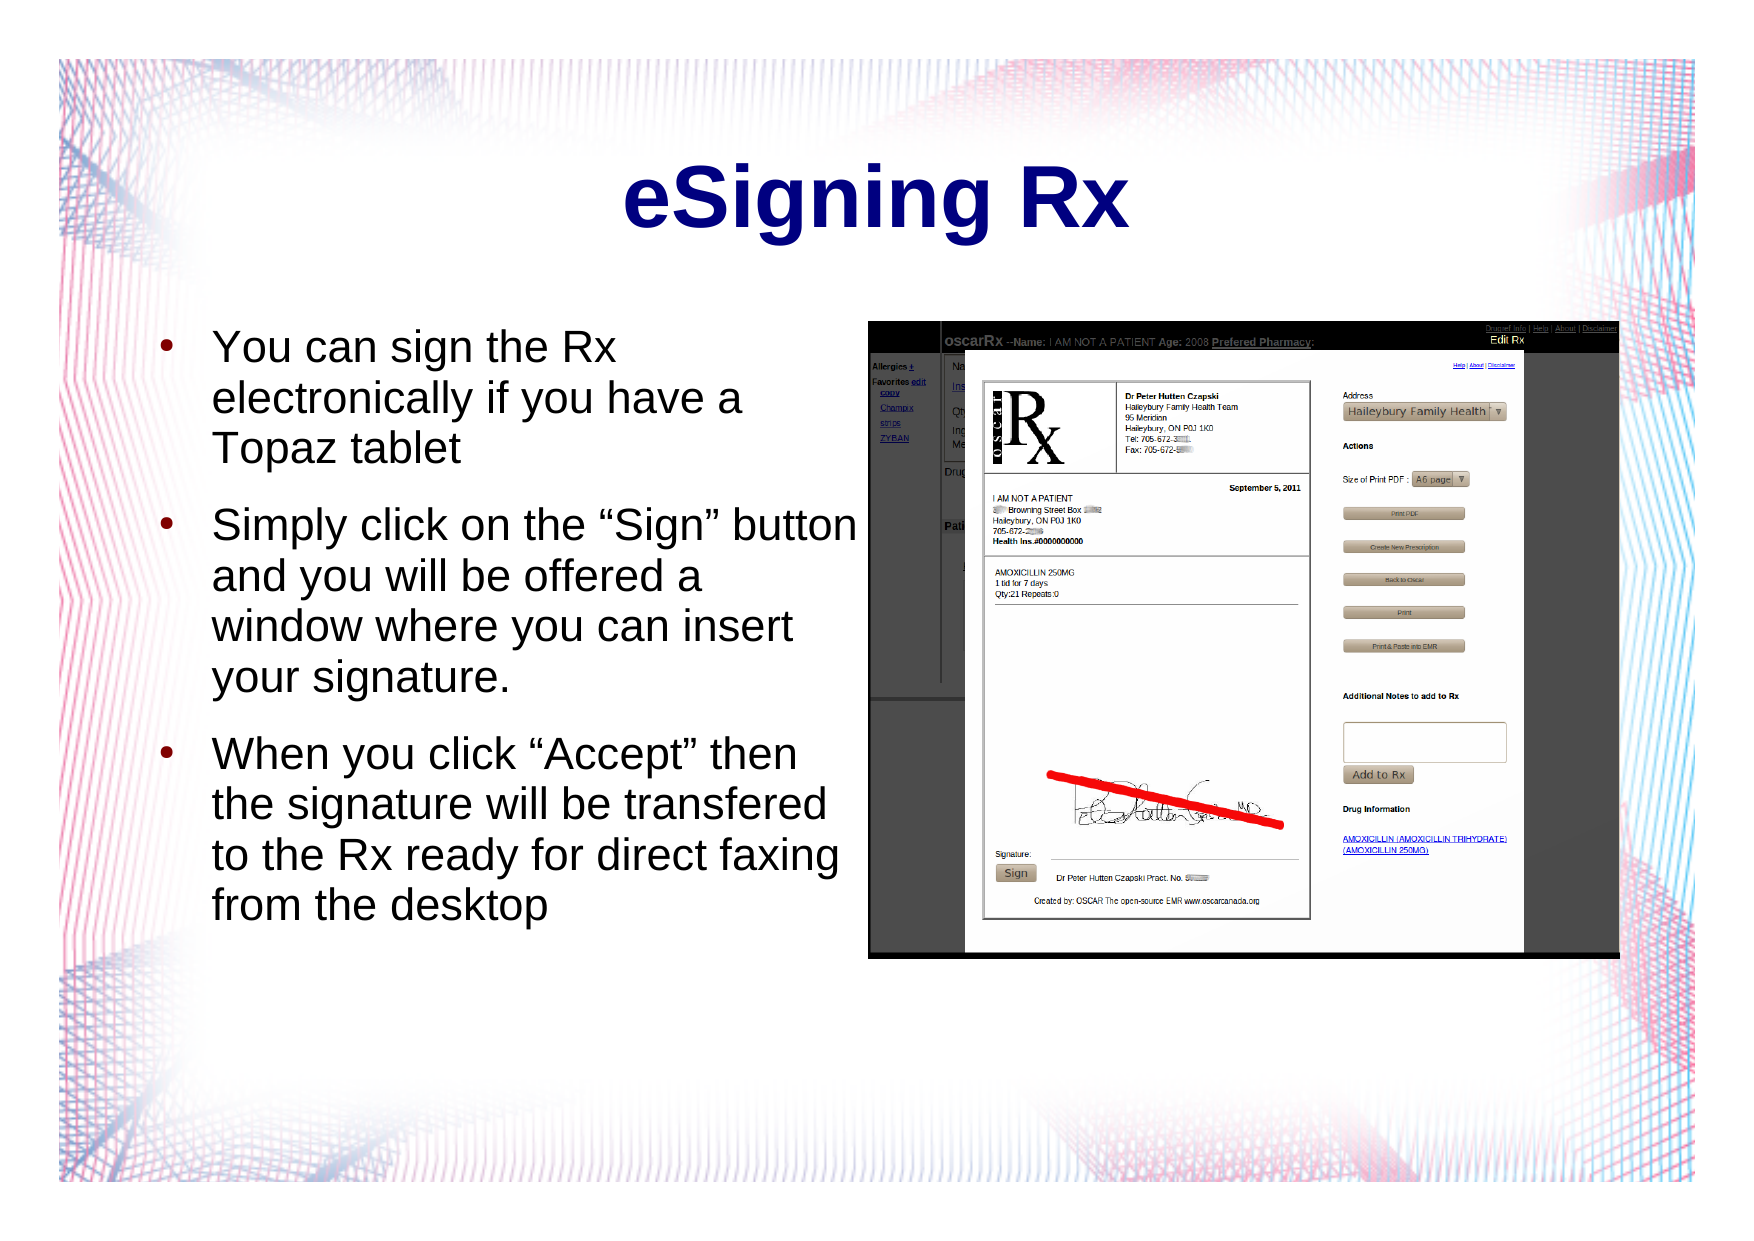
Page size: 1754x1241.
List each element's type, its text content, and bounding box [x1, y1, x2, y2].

picture [59, 59, 1695, 1182]
title eSigning Rx [140, 103, 1614, 292]
list You can sign the Rx electronically if you have a Topaz tablet Simply click on the “Sign” button and you will be offered a window where you can insert your signature. When you click “Accept” then the signature will be transfered to the Rx ready for direct faxing from the desktop [140, 321, 860, 1063]
